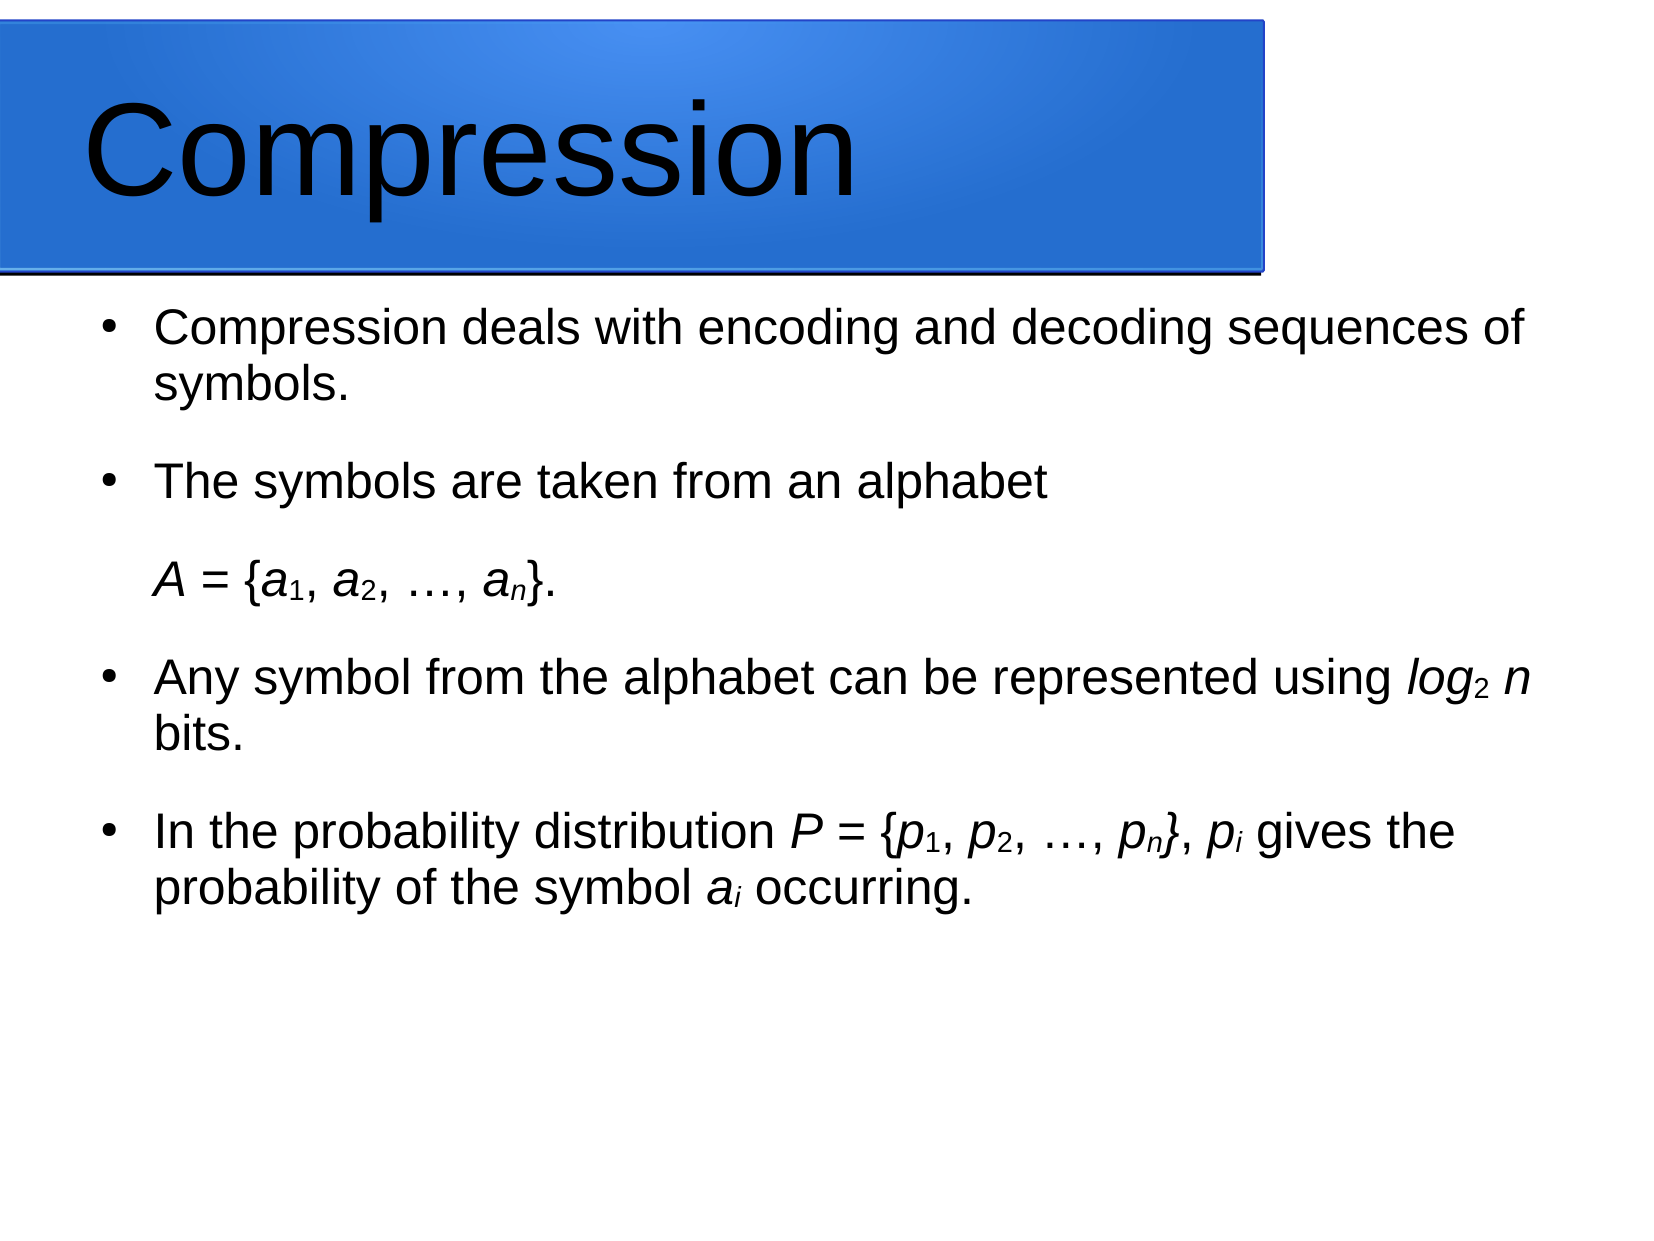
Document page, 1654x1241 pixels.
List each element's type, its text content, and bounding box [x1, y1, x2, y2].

list Compression deals with encoding and decoding sequences of symbols. The symbols are taken from an alphabet A = {a1, a2, …, an}. Any symbol from the alphabet can be represented using log2 n bits. In the probability distribution P = {p1, p2, …, pn}, pi gives the probability of the symbol ai occurring. [82, 299, 1571, 1019]
title Compression [82, 47, 1235, 252]
